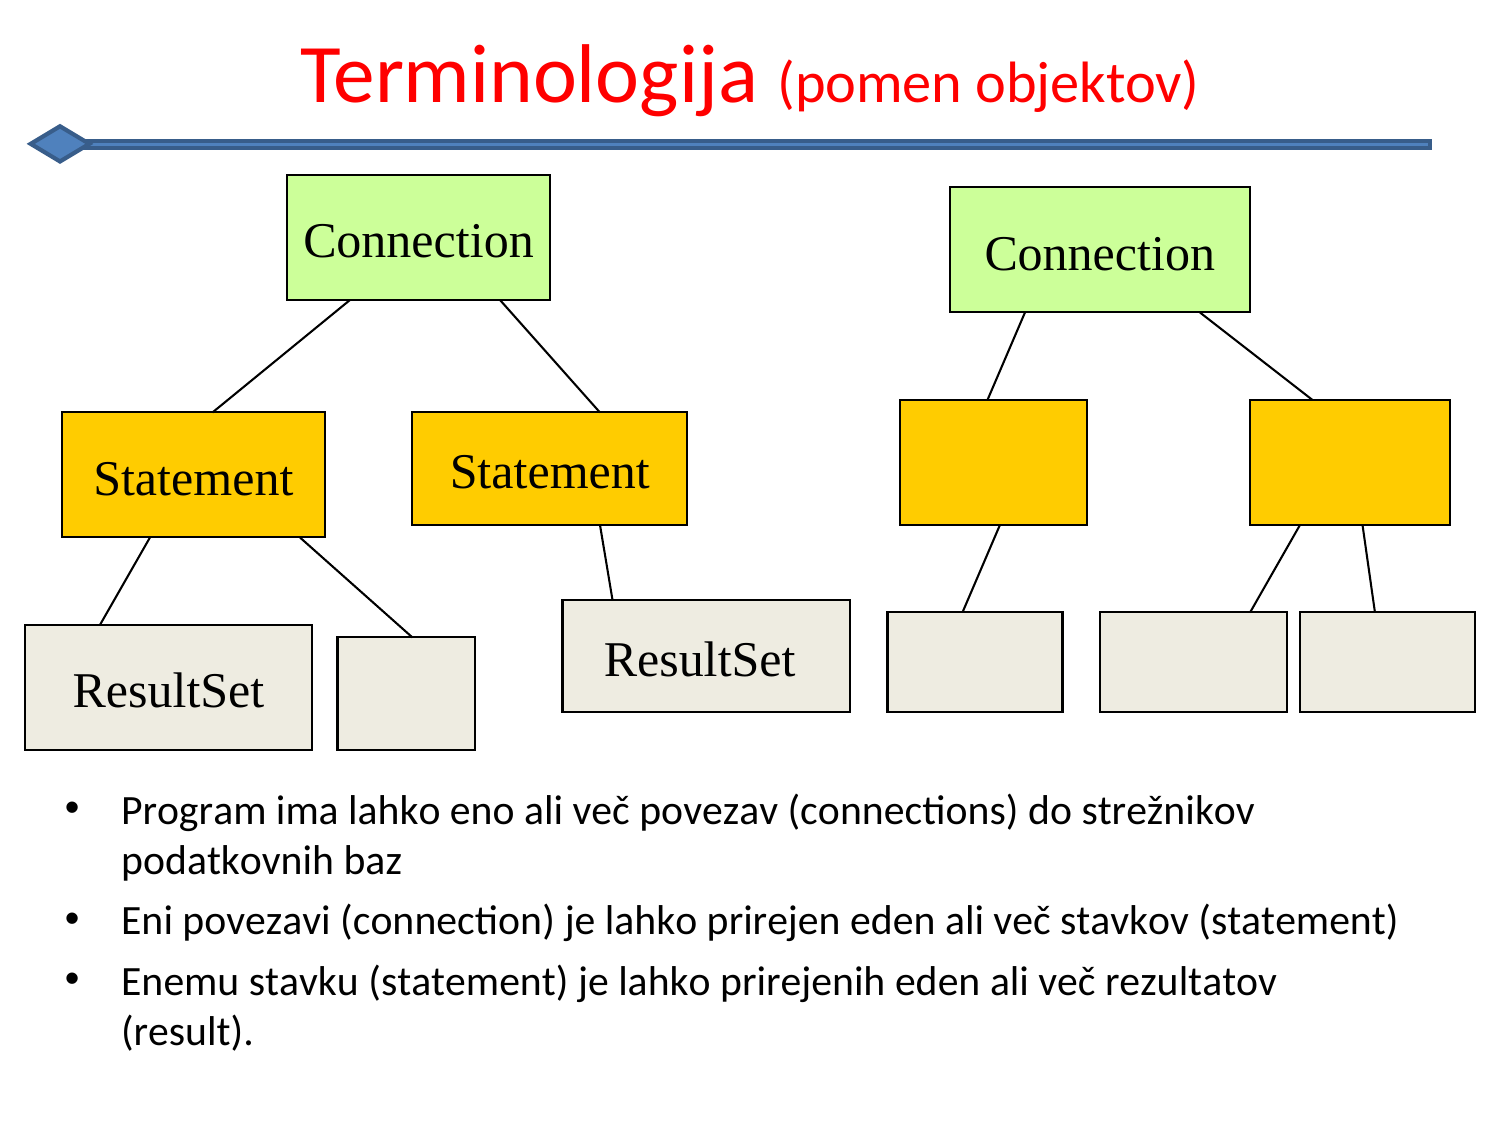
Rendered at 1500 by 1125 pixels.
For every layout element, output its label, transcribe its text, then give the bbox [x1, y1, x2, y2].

text_box [1299, 612, 1476, 713]
text_box [337, 637, 475, 750]
text_box Connection [950, 187, 1251, 313]
text_box Statement [62, 412, 325, 538]
text_box [1250, 399, 1450, 525]
text_box [1099, 612, 1288, 713]
text_box Program ima lahko eno ali več povezav (connections) do strežnikov podatkovnih baz Eni povezavi (connection) je lahko prirejen eden ali več stavkov (statement) Enemu stavku (statement) je lahko prirejenih eden ali več rezultatov (result). [49, 774, 1426, 1063]
text_box ResultSet [562, 599, 850, 713]
text_box Statement [412, 412, 688, 525]
title Terminologija (pomen objektov) [75, 0, 1426, 138]
text_box ResultSet [24, 624, 313, 750]
text_box [899, 399, 1088, 525]
text_box [887, 612, 1063, 713]
text_box Connection [287, 174, 550, 300]
